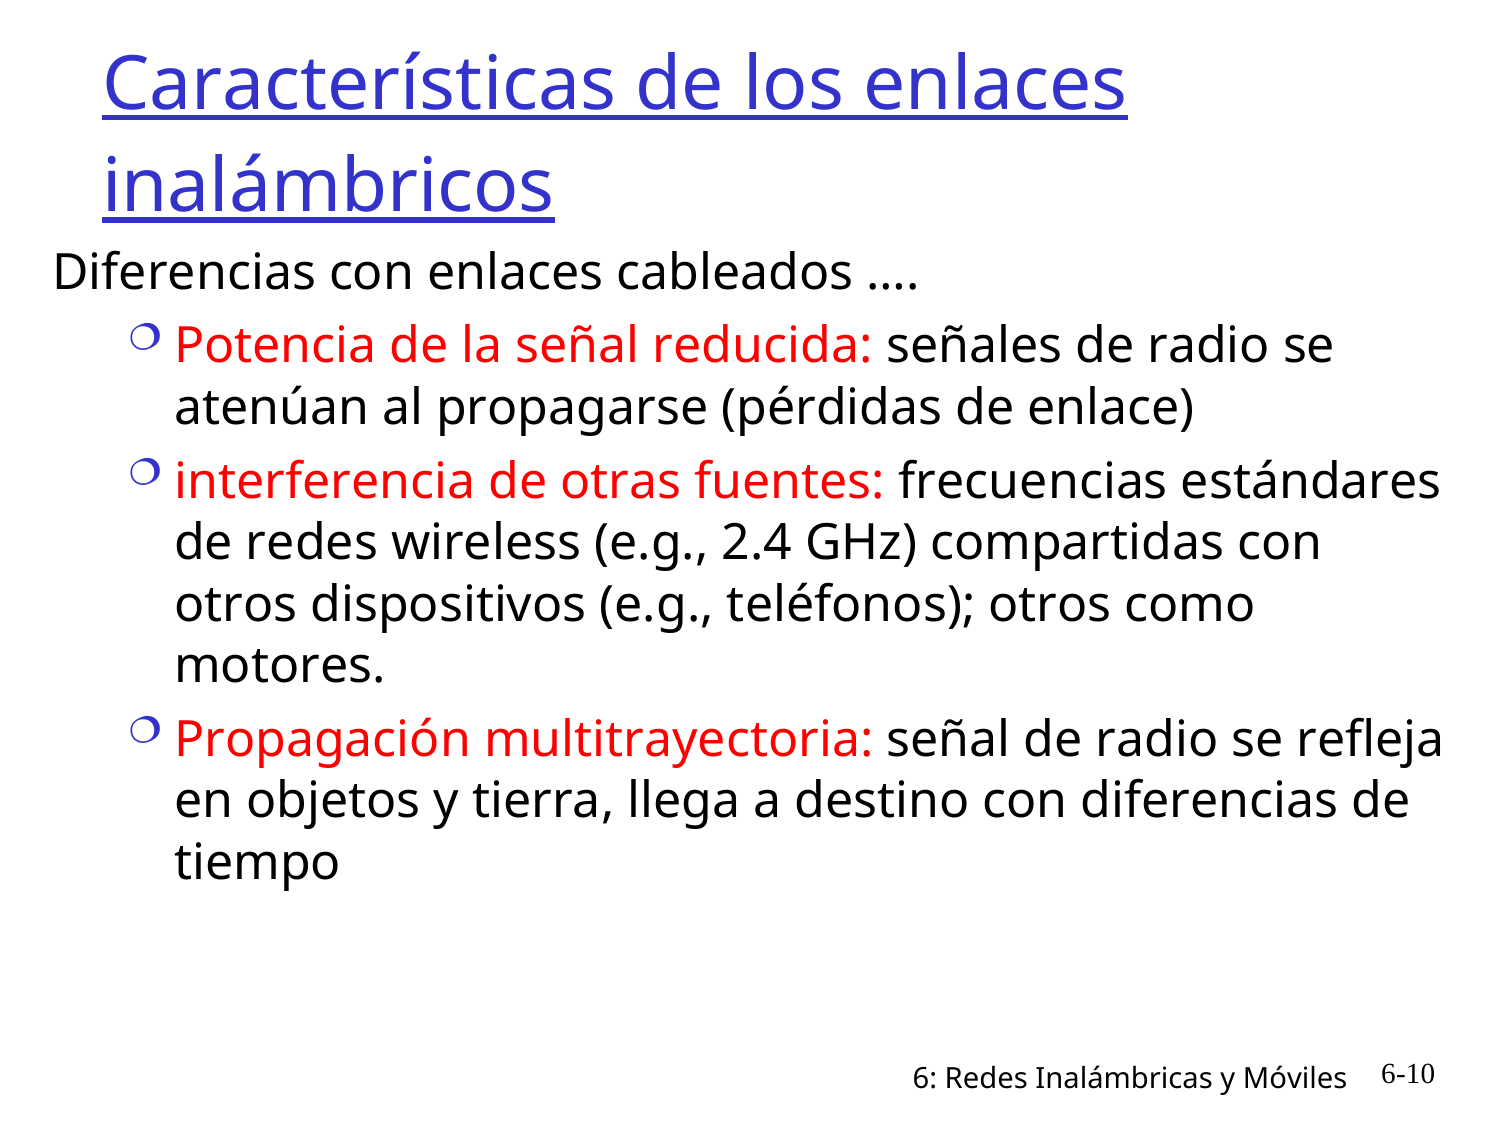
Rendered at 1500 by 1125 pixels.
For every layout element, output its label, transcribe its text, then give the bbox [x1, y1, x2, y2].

title Características de los enlaces inalámbricos [87, 36, 1363, 227]
list Diferencias con enlaces cableados …. Potencia de la señal reducida: señales de radio se atenúan al propagarse (pérdidas de enlace) interferencia de otras fuentes: frecuencias estándares de redes wireless (e.g., 2.4 GHz) compartidas con otros dispositivos (e.g., teléfonos); otros como motores. Propagación multitrayectoria: señal de radio se refleja en objetos y tierra, llega a destino con diferencias de tiempo [37, 232, 1463, 1085]
